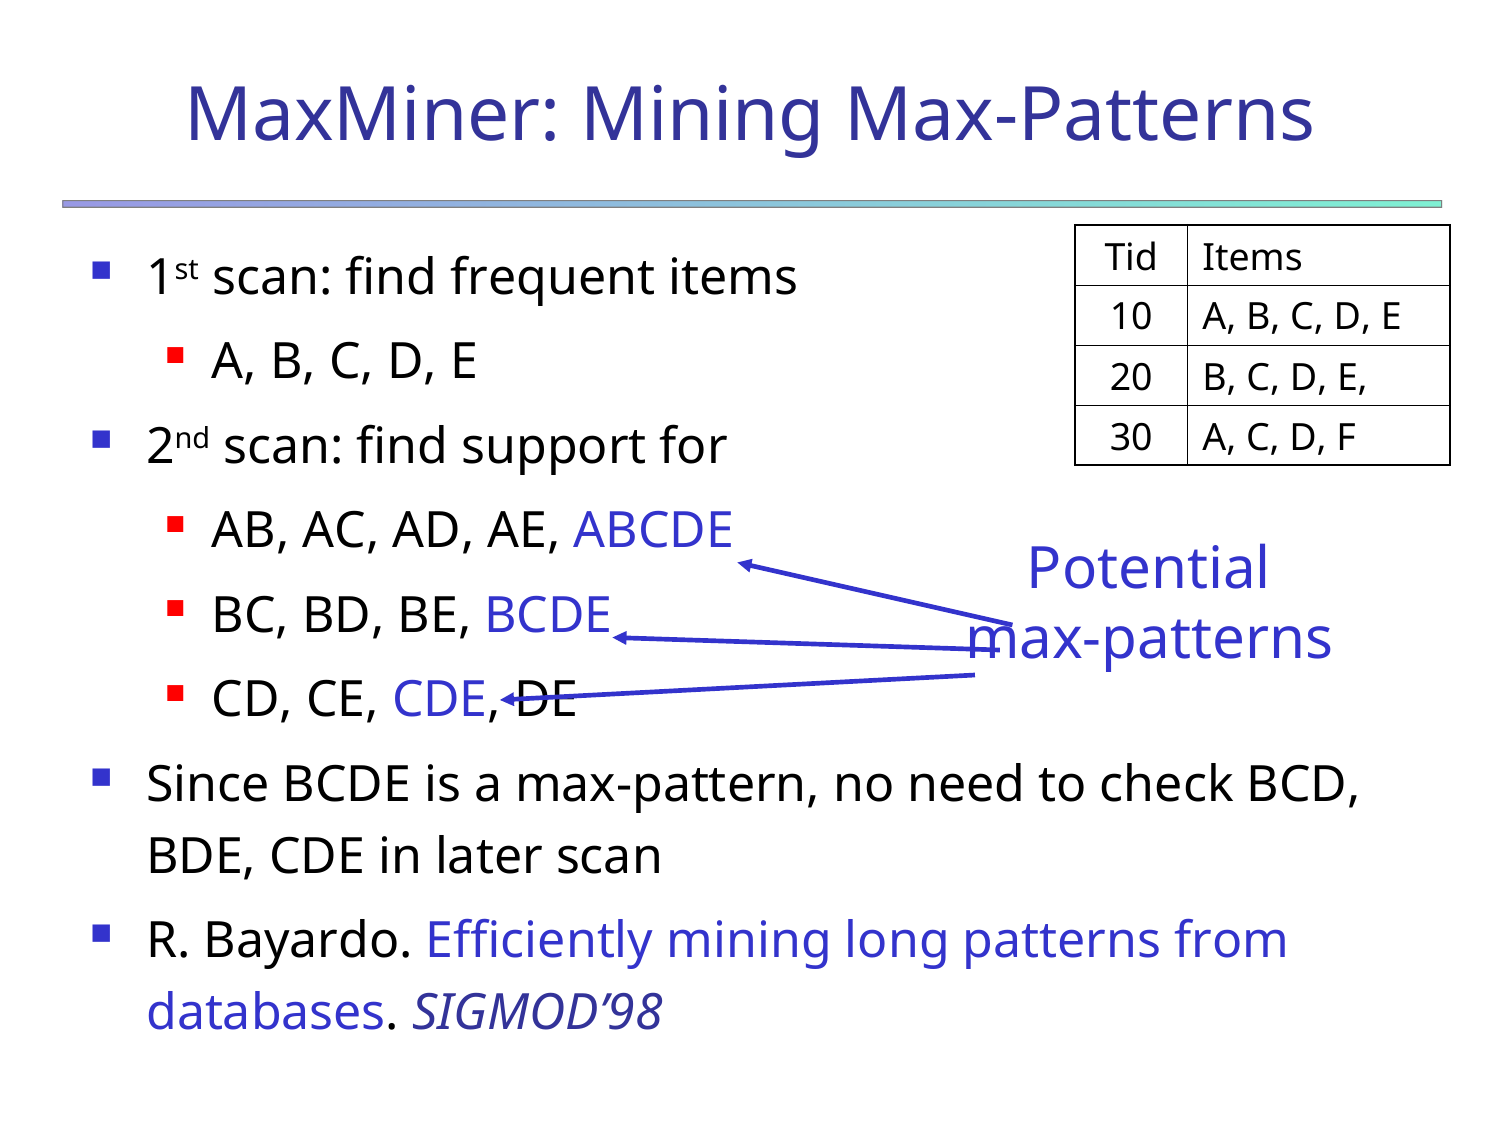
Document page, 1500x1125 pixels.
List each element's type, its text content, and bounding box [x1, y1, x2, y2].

table_header Tid [1076, 226, 1187, 285]
text_box Potential max-patterns [950, 522, 1348, 678]
table_header Items [1188, 226, 1449, 285]
table_cell A, B, C, D, E [1188, 286, 1449, 345]
text_box Potential max-patterns [950, 614, 1001, 646]
table_cell 10 [1076, 286, 1187, 345]
table_cell A, C, D, F [1188, 406, 1449, 464]
table_cell 30 [1076, 406, 1187, 464]
list 1st scan: find frequent items A, B, C, D, E 2nd scan: find support for AB, AC, AD, AE, ABCDE BC, BD, BE, BCDE CD, CE, CDE, DE Since BCDE is a max-pattern, no need to check BCD, BDE, CDE in later scan R. Bayardo. Efficiently mining long patterns from databases. SIGMOD’98 [74, 224, 1469, 1075]
table_cell 20 [1076, 346, 1187, 405]
table_cell B, C, D, E, [1188, 346, 1449, 405]
title MaxMiner: Mining Max-Patterns [62, 37, 1438, 163]
